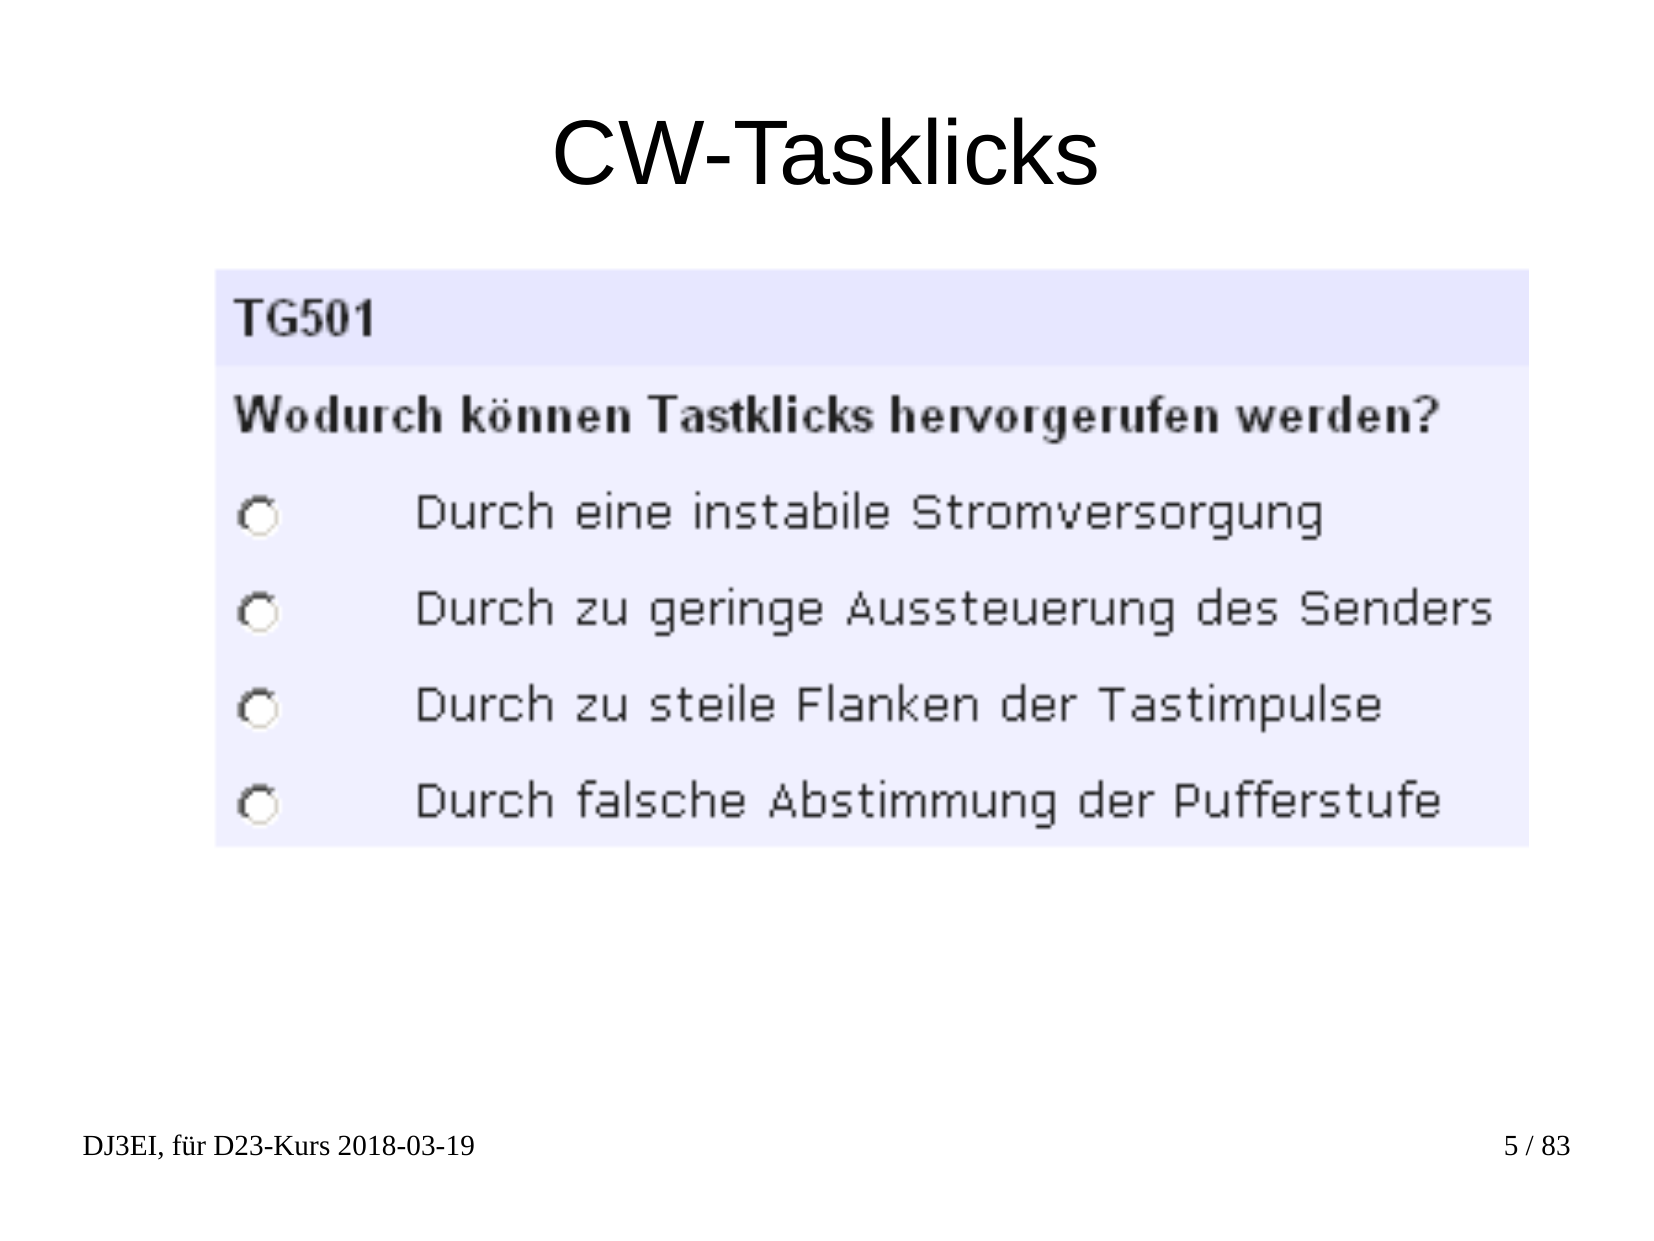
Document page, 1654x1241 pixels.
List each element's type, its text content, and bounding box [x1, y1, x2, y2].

picture [165, 256, 1529, 863]
title CW-Tasklicks [82, 49, 1571, 257]
